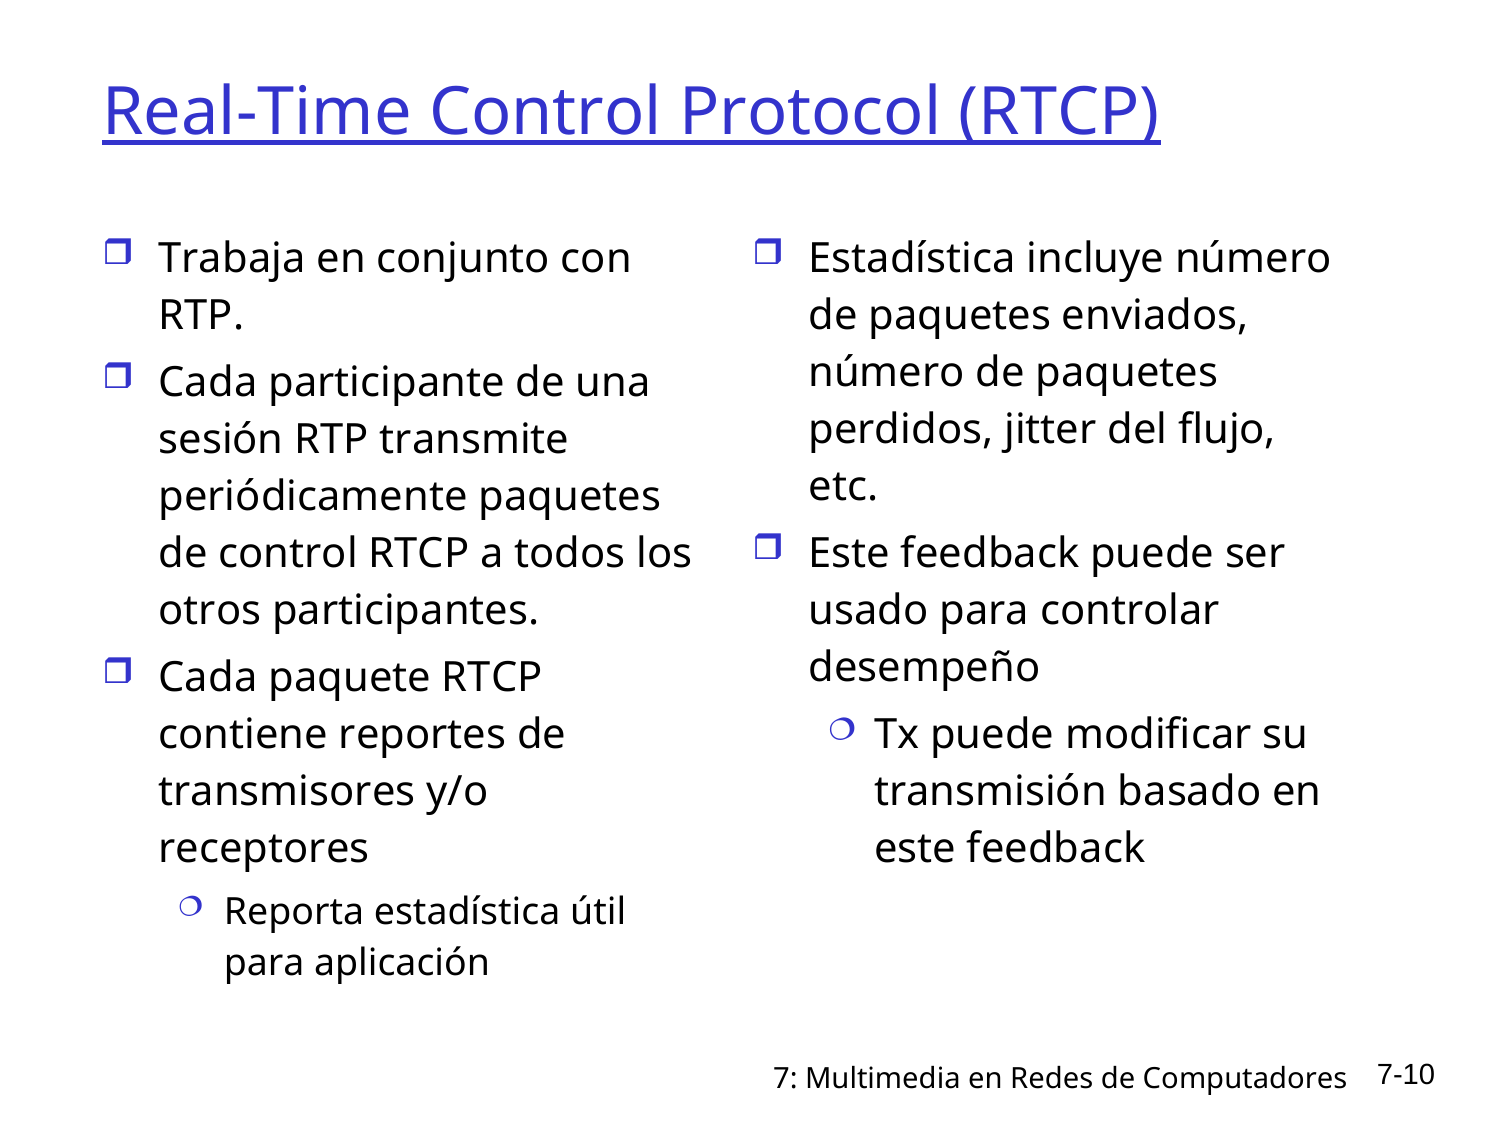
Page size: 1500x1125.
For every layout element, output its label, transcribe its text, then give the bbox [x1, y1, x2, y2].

list Trabaja en conjunto con RTP. Cada participante de una sesión RTP transmite periódicamente paquetes de control RTCP a todos los otros participantes. Cada paquete RTCP contiene reportes de transmisores y/o receptores Reporta estadística útil para aplicación [87, 219, 713, 1026]
title Real-Time Control Protocol (RTCP) [87, 37, 1363, 181]
list Estadística incluye número de paquetes enviados, número de paquetes perdidos, jitter del flujo, etc. Este feedback puede ser usado para controlar desempeño Tx puede modificar su transmisión basado en este feedback [737, 219, 1363, 1026]
